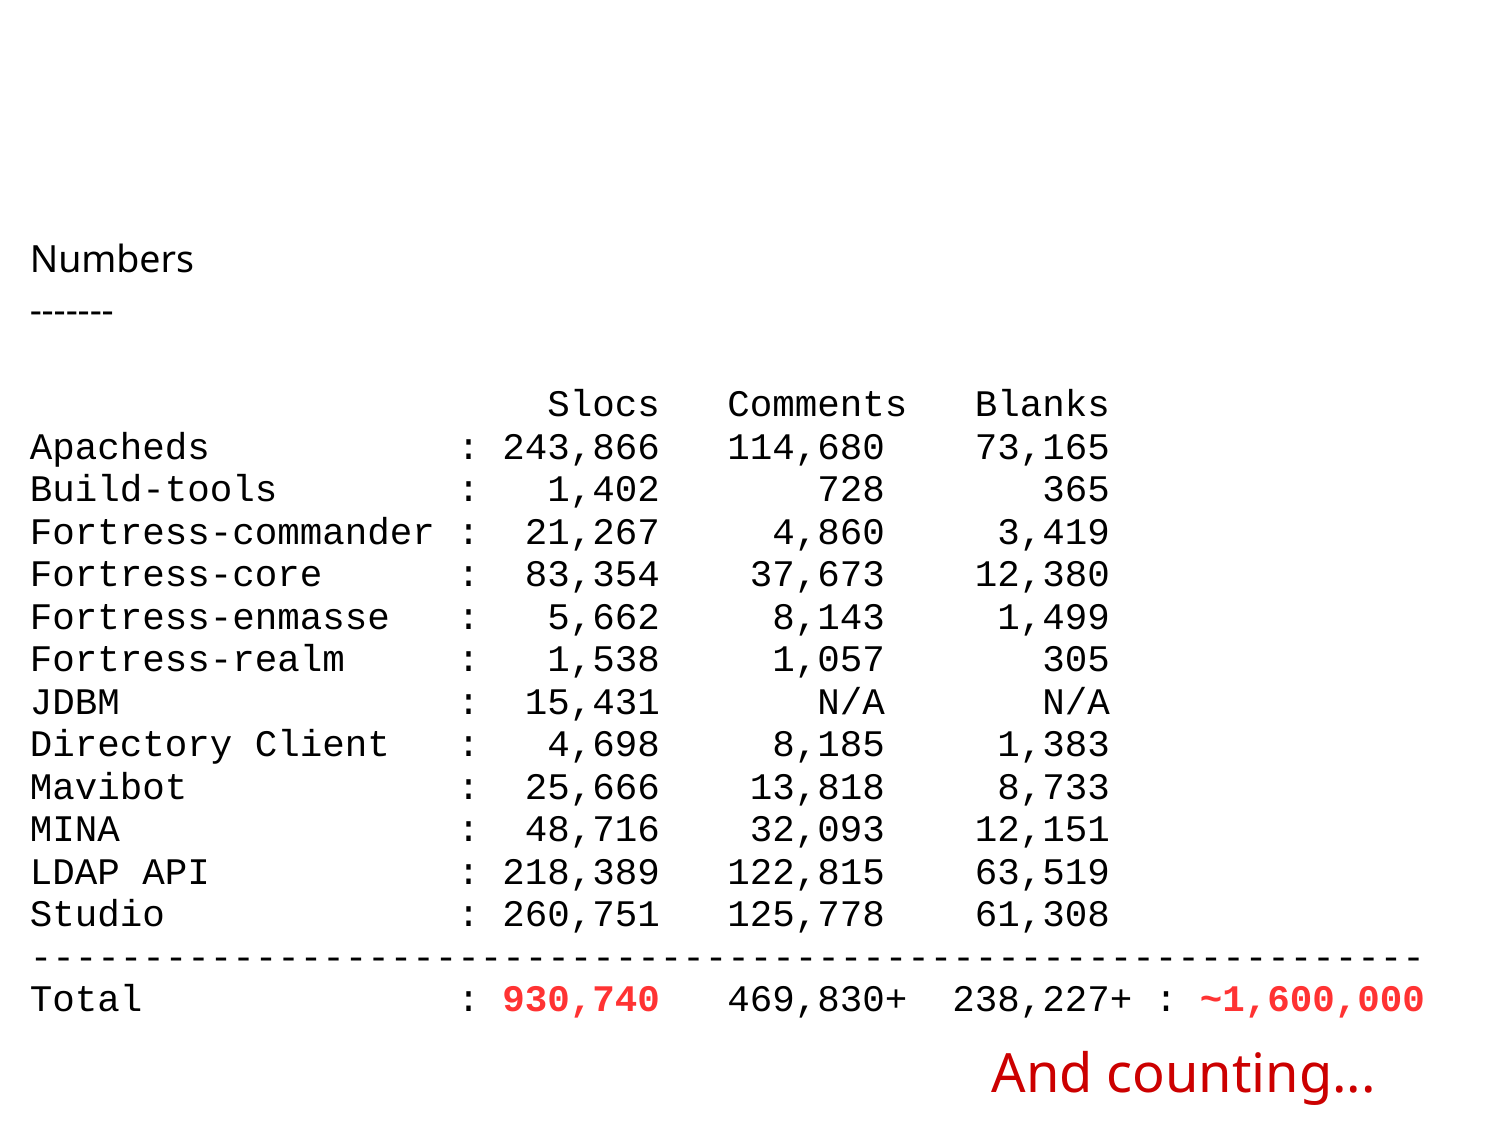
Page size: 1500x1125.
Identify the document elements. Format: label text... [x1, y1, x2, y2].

text_box And counting... [976, 1026, 1472, 1111]
text_box Numbers ------- Slocs Comments Blanks Apacheds : 243,866 114,680 73,165 Build-tools : 1,402 728 365 Fortress-commander : 21,267 4,860 3,419 Fortress-core : 83,354 37,673 12,380 Fortress-enmasse : 5,662 8,143 1,499 Fortress-realm : 1,538 1,057 305 JDBM : 15,431 N/A N/A Directory Client : 4,698 8,185 1,383 Mavibot : 25,666 13,818 8,733 MINA : 48,716 32,093 12,151 LDAP API : 218,389 122,815 63,519 Studio : 260,751 125,778 61,308 -------------------------------------------------------------- Total : 930,740 469,830+ 238,227+ : ~1,600,000 [15, 224, 1486, 1020]
